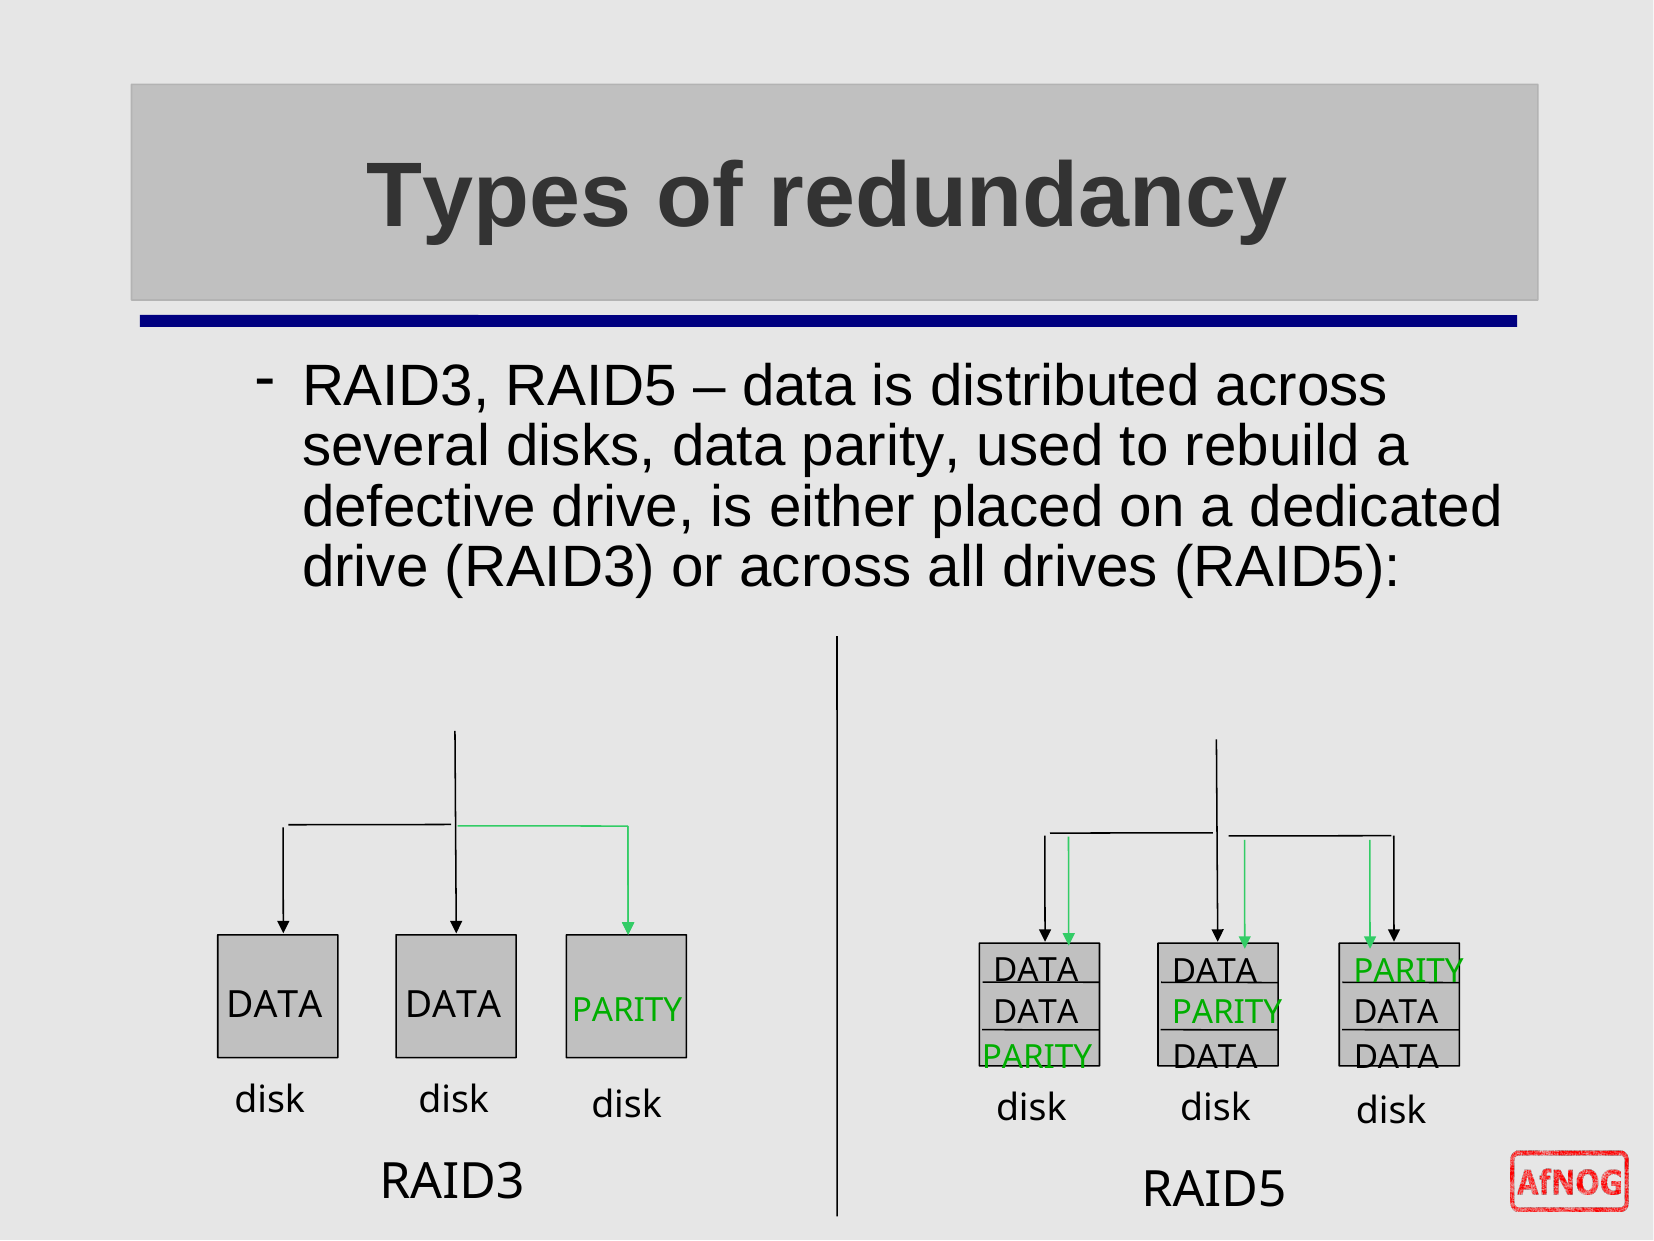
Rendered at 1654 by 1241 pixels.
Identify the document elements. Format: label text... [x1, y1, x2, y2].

text_box disk [1355, 1082, 1432, 1127]
text_box PARITY [981, 1032, 1096, 1071]
text_box DATA [1353, 987, 1446, 1027]
text_box RAID3, RAID5 – data is distributed across several disks, data parity, used to rebuild a defective drive, is either placed on a dedicated drive (RAID3) or across all drives (RAID5): [160, 353, 1573, 1135]
text_box disk [591, 1077, 667, 1121]
text_box PARITY [1171, 987, 1286, 1027]
picture [1510, 1150, 1629, 1212]
text_box PARITY [571, 984, 686, 1024]
text_box [979, 943, 1100, 1066]
text_box disk [234, 1071, 310, 1116]
text_box DATA [1353, 1032, 1447, 1072]
text_box disk [418, 1071, 494, 1116]
text_box DATA [226, 976, 330, 1021]
text_box [1339, 943, 1460, 1066]
text_box DATA [1172, 1032, 1265, 1072]
text_box Types of redundancy [121, 91, 1534, 299]
text_box DATA [993, 945, 1086, 985]
text_box [396, 934, 517, 1058]
text_box [566, 934, 687, 1058]
text_box [217, 934, 338, 1058]
text_box disk [996, 1079, 1072, 1124]
text_box DATA [993, 987, 1086, 1027]
text_box PARITY [1353, 946, 1504, 985]
text_box [1247, 943, 1279, 981]
text_box RAID3 [379, 1144, 530, 1203]
text_box disk [1180, 1079, 1256, 1124]
text_box [1070, 943, 1100, 981]
text_box DATA [404, 976, 509, 1021]
text_box DATA [1171, 946, 1265, 985]
text_box RAID5 [1141, 1152, 1292, 1211]
text_box [1158, 943, 1279, 1066]
